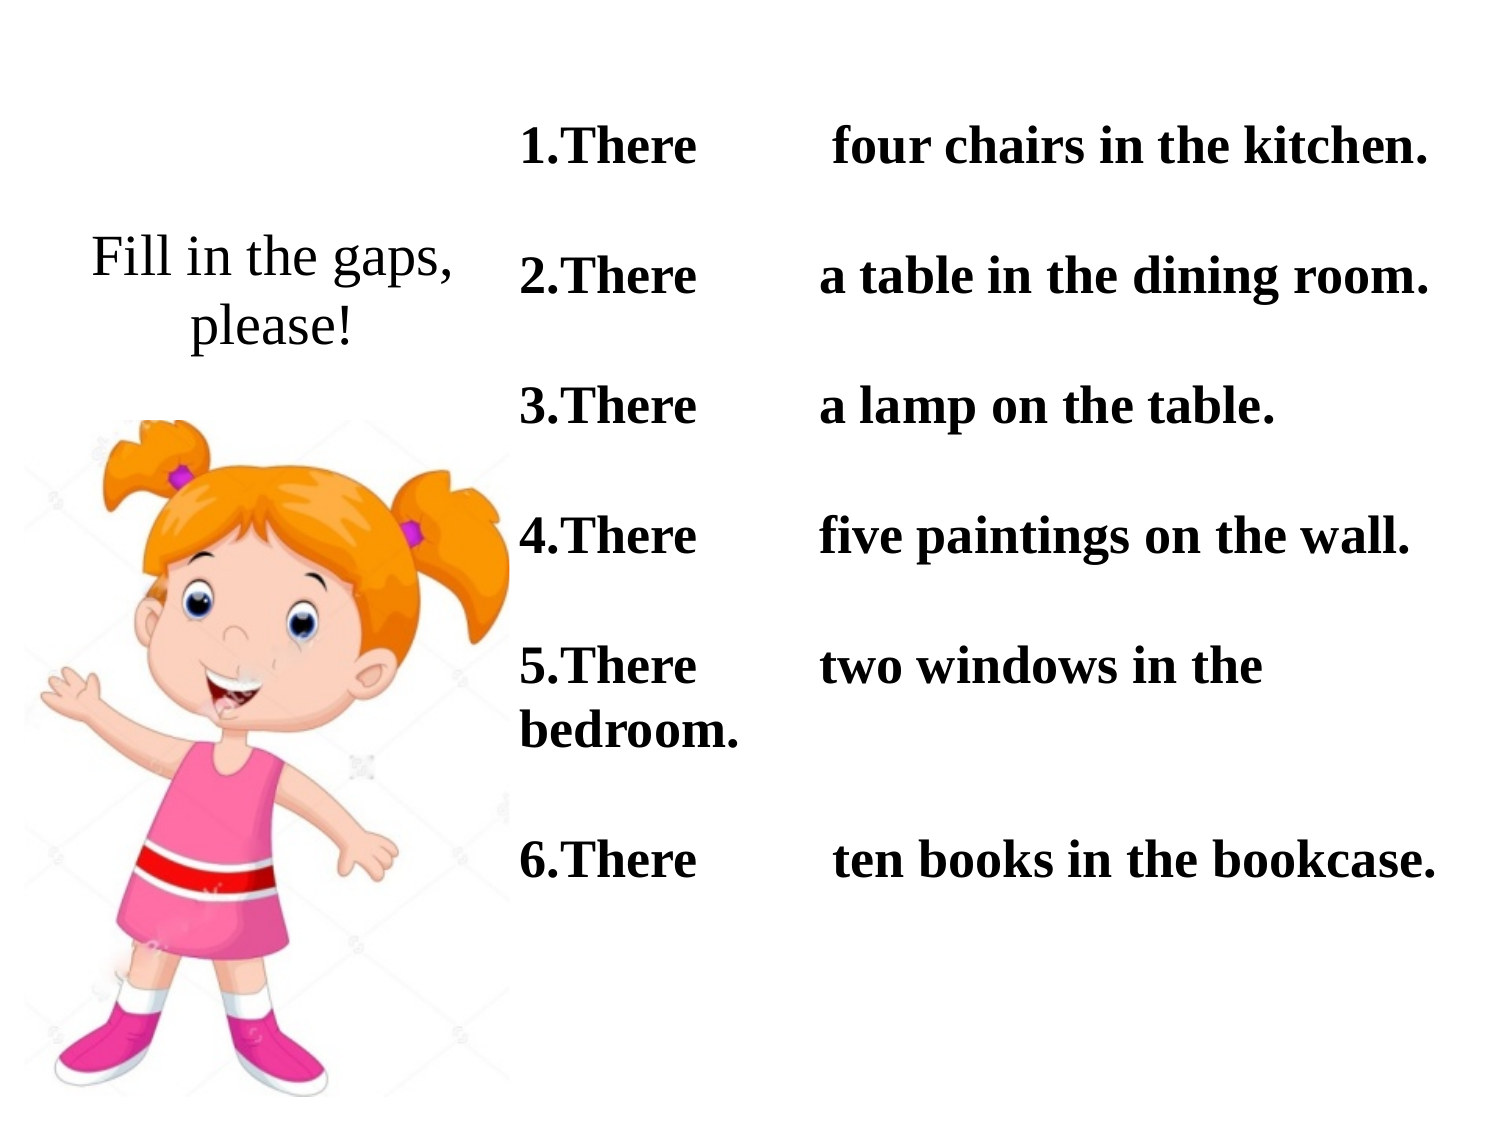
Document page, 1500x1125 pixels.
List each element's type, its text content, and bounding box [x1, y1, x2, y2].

text_box Fill in the gaps, please! [24, 209, 504, 365]
text_box There four chairs in the kitchen. There a table in the dining room. There a lamp on the table. There five paintings on the wall. There two windows in the bedroom. There ten books in the bookcase. [504, 101, 1498, 1035]
picture [24, 420, 510, 1097]
